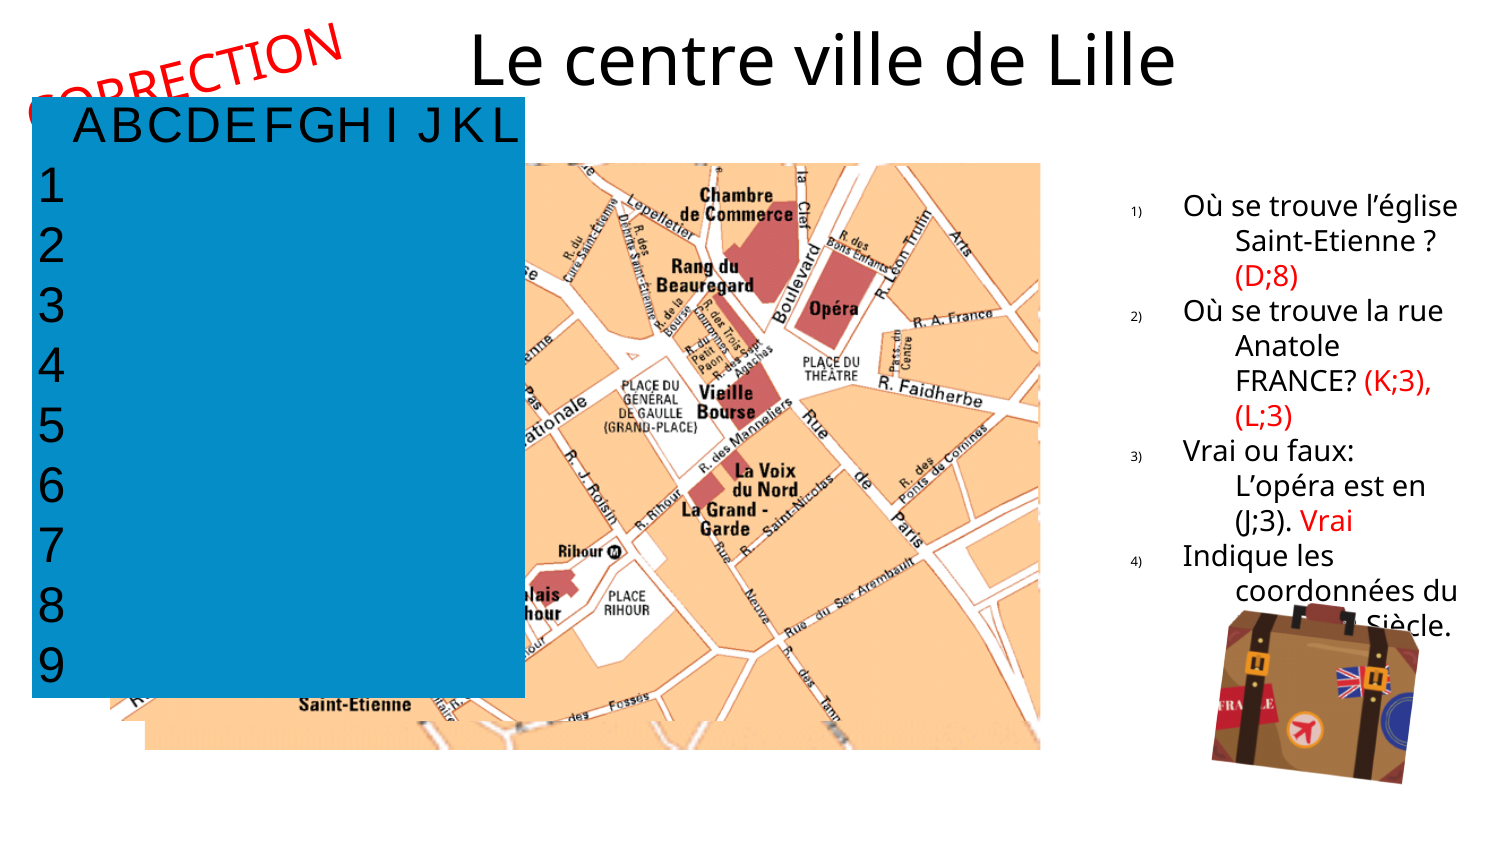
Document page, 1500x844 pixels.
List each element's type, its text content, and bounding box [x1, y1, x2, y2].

picture [110, 163, 1041, 814]
table_cell [260, 517, 297, 577]
table_cell [297, 277, 335, 337]
table_cell [487, 217, 525, 277]
table_cell [222, 277, 260, 337]
table_cell [222, 337, 260, 397]
table_cell [108, 277, 146, 337]
table_cell [184, 517, 222, 577]
table_cell 4 [32, 337, 70, 397]
table_cell [222, 457, 260, 517]
table_cell 9 [32, 637, 70, 698]
table_cell [411, 577, 449, 637]
table_header C [146, 97, 184, 157]
table_cell [297, 637, 335, 698]
table_cell [449, 157, 487, 217]
table_cell [108, 217, 146, 277]
table_cell [184, 397, 222, 457]
table_cell [108, 517, 146, 577]
table_cell [335, 637, 373, 698]
table_cell [449, 577, 487, 637]
table_cell [260, 457, 297, 517]
table_cell [70, 517, 108, 577]
table_cell [487, 277, 525, 337]
table_cell [335, 517, 373, 577]
table_cell [222, 577, 260, 637]
text_box Où se trouve l’église Saint-Etienne ? (D;8) Où se trouve la rue Anatole FRANCE? (K;3), (L;3) Vrai ou faux: L’opéra est en (J;3). Vrai Indique les coordonnées du Nouveau Siècle. (D;4) [1069, 172, 1482, 557]
table_cell [70, 397, 108, 457]
table_header G [297, 97, 335, 157]
table_cell [411, 517, 449, 577]
table_cell [108, 637, 146, 698]
table_cell [411, 337, 449, 397]
table_cell [373, 577, 411, 637]
table_cell [297, 457, 335, 517]
table_header L [487, 97, 525, 157]
table_cell [487, 337, 525, 397]
table_cell 6 [32, 457, 70, 517]
table_header [32, 97, 70, 157]
table_cell [449, 637, 487, 698]
table_cell [222, 397, 260, 457]
table_cell [260, 397, 297, 457]
table_cell [297, 157, 335, 217]
table_cell [411, 457, 449, 517]
table_cell [335, 457, 373, 517]
table_cell [108, 397, 146, 457]
table_cell [335, 217, 373, 277]
table_cell [222, 517, 260, 577]
table_cell [487, 577, 525, 637]
table_cell [487, 517, 525, 577]
table_cell [184, 637, 222, 698]
table_cell [260, 637, 297, 698]
table_cell [70, 217, 108, 277]
table_cell [449, 397, 487, 457]
table_header A [70, 97, 108, 157]
table_cell [70, 337, 108, 397]
table_cell [184, 217, 222, 277]
table_cell 3 [32, 277, 70, 337]
table_cell [146, 577, 184, 637]
table_cell [487, 397, 525, 457]
table_cell [70, 277, 108, 337]
table_header E [222, 97, 260, 157]
table_cell [373, 337, 411, 397]
table_cell [449, 457, 487, 517]
table_cell [449, 517, 487, 577]
table_cell [108, 157, 146, 217]
table_cell [373, 217, 411, 277]
table_cell [297, 337, 335, 397]
table_cell [260, 277, 297, 337]
table_cell [373, 157, 411, 217]
table_cell [449, 337, 487, 397]
table_cell 1 [32, 157, 70, 217]
table_cell [260, 157, 297, 217]
table_cell [297, 577, 335, 637]
table_cell [297, 217, 335, 277]
table_cell [184, 157, 222, 217]
table_cell [373, 397, 411, 457]
table_cell [184, 577, 222, 637]
table_cell [70, 157, 108, 217]
table_cell [184, 277, 222, 337]
table_cell [373, 457, 411, 517]
table_cell 5 [32, 397, 70, 457]
table_cell [373, 637, 411, 698]
table_cell [108, 577, 146, 637]
table_header K [449, 97, 487, 157]
table_cell 8 [32, 577, 70, 637]
table_cell [222, 217, 260, 277]
table_cell [487, 637, 525, 698]
table_cell [335, 337, 373, 397]
table_cell [297, 517, 335, 577]
table_cell [297, 397, 335, 457]
picture [1172, 556, 1445, 815]
table_cell [184, 337, 222, 397]
table_cell [411, 217, 449, 277]
table_cell 2 [32, 217, 70, 277]
table_cell [335, 577, 373, 637]
table_cell [146, 457, 184, 517]
table_cell [411, 397, 449, 457]
table_cell [449, 277, 487, 337]
table_header B [108, 97, 146, 157]
table_cell 7 [32, 517, 70, 577]
table_cell [260, 337, 297, 397]
table_cell [335, 397, 373, 457]
table_cell [373, 277, 411, 337]
table_cell [146, 637, 184, 698]
table_cell [411, 637, 449, 698]
table_cell [260, 217, 297, 277]
text_box Le centre ville de Lille [453, 0, 1219, 117]
table_cell [411, 277, 449, 337]
table_cell [146, 397, 184, 457]
table_cell [411, 157, 449, 217]
table_cell [222, 157, 260, 217]
table_cell [222, 637, 260, 698]
table_cell [487, 157, 525, 217]
table_cell [335, 277, 373, 337]
table_header H [335, 97, 373, 157]
table_cell [260, 577, 297, 637]
table_cell [373, 517, 411, 577]
text_box CORRECTION [0, 0, 523, 167]
table_header F [260, 97, 297, 157]
table_cell [108, 457, 146, 517]
table_header J [411, 97, 449, 157]
table_cell [449, 217, 487, 277]
table_header I [373, 97, 411, 157]
table_cell [487, 457, 525, 517]
table_header D [184, 97, 222, 157]
table_cell [146, 517, 184, 577]
table_cell [70, 637, 108, 698]
table_cell [146, 337, 184, 397]
table_cell [335, 157, 373, 217]
table_cell [108, 337, 146, 397]
table_cell [146, 157, 184, 217]
table_cell [184, 457, 222, 517]
table_cell [146, 217, 184, 277]
table_cell [70, 577, 108, 637]
table_cell [146, 277, 184, 337]
table_cell [70, 457, 108, 517]
